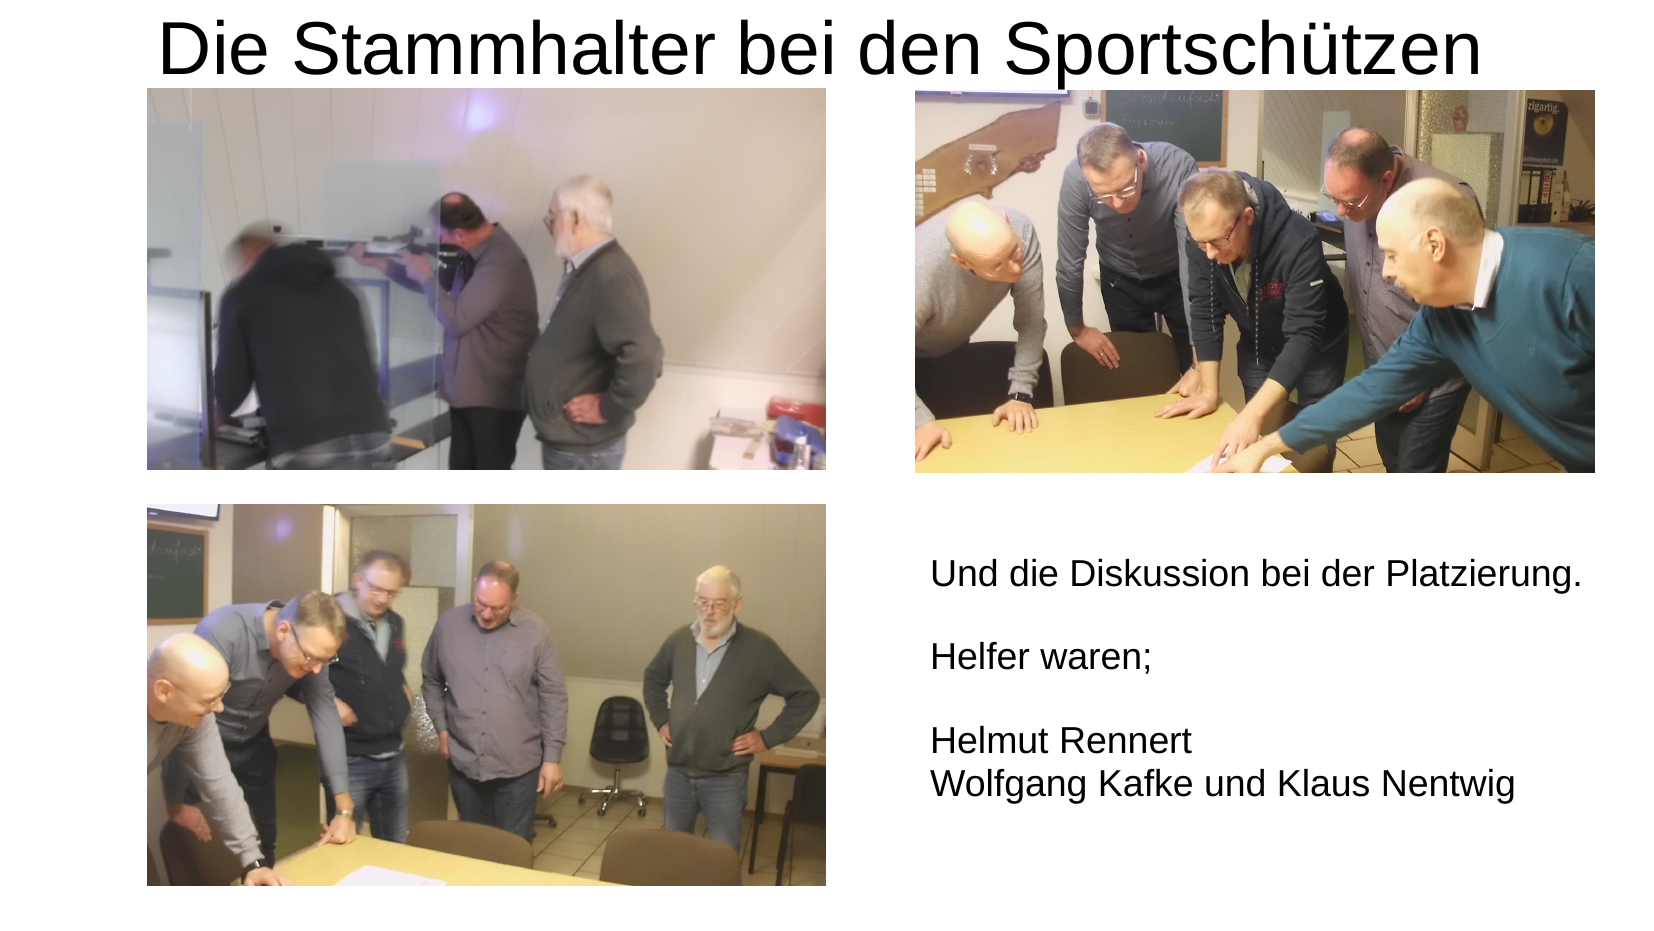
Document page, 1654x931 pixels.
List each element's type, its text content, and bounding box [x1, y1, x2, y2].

picture [915, 90, 1595, 473]
picture [147, 88, 826, 470]
title Die Stammhalter bei den Sportschützen [76, 0, 1565, 126]
picture [147, 504, 826, 886]
text_box Und die Diskussion bei der Platzierung. Helfer waren; Helmut Rennert Wolfgang Kafke und Klaus Nentwig [915, 544, 1642, 827]
